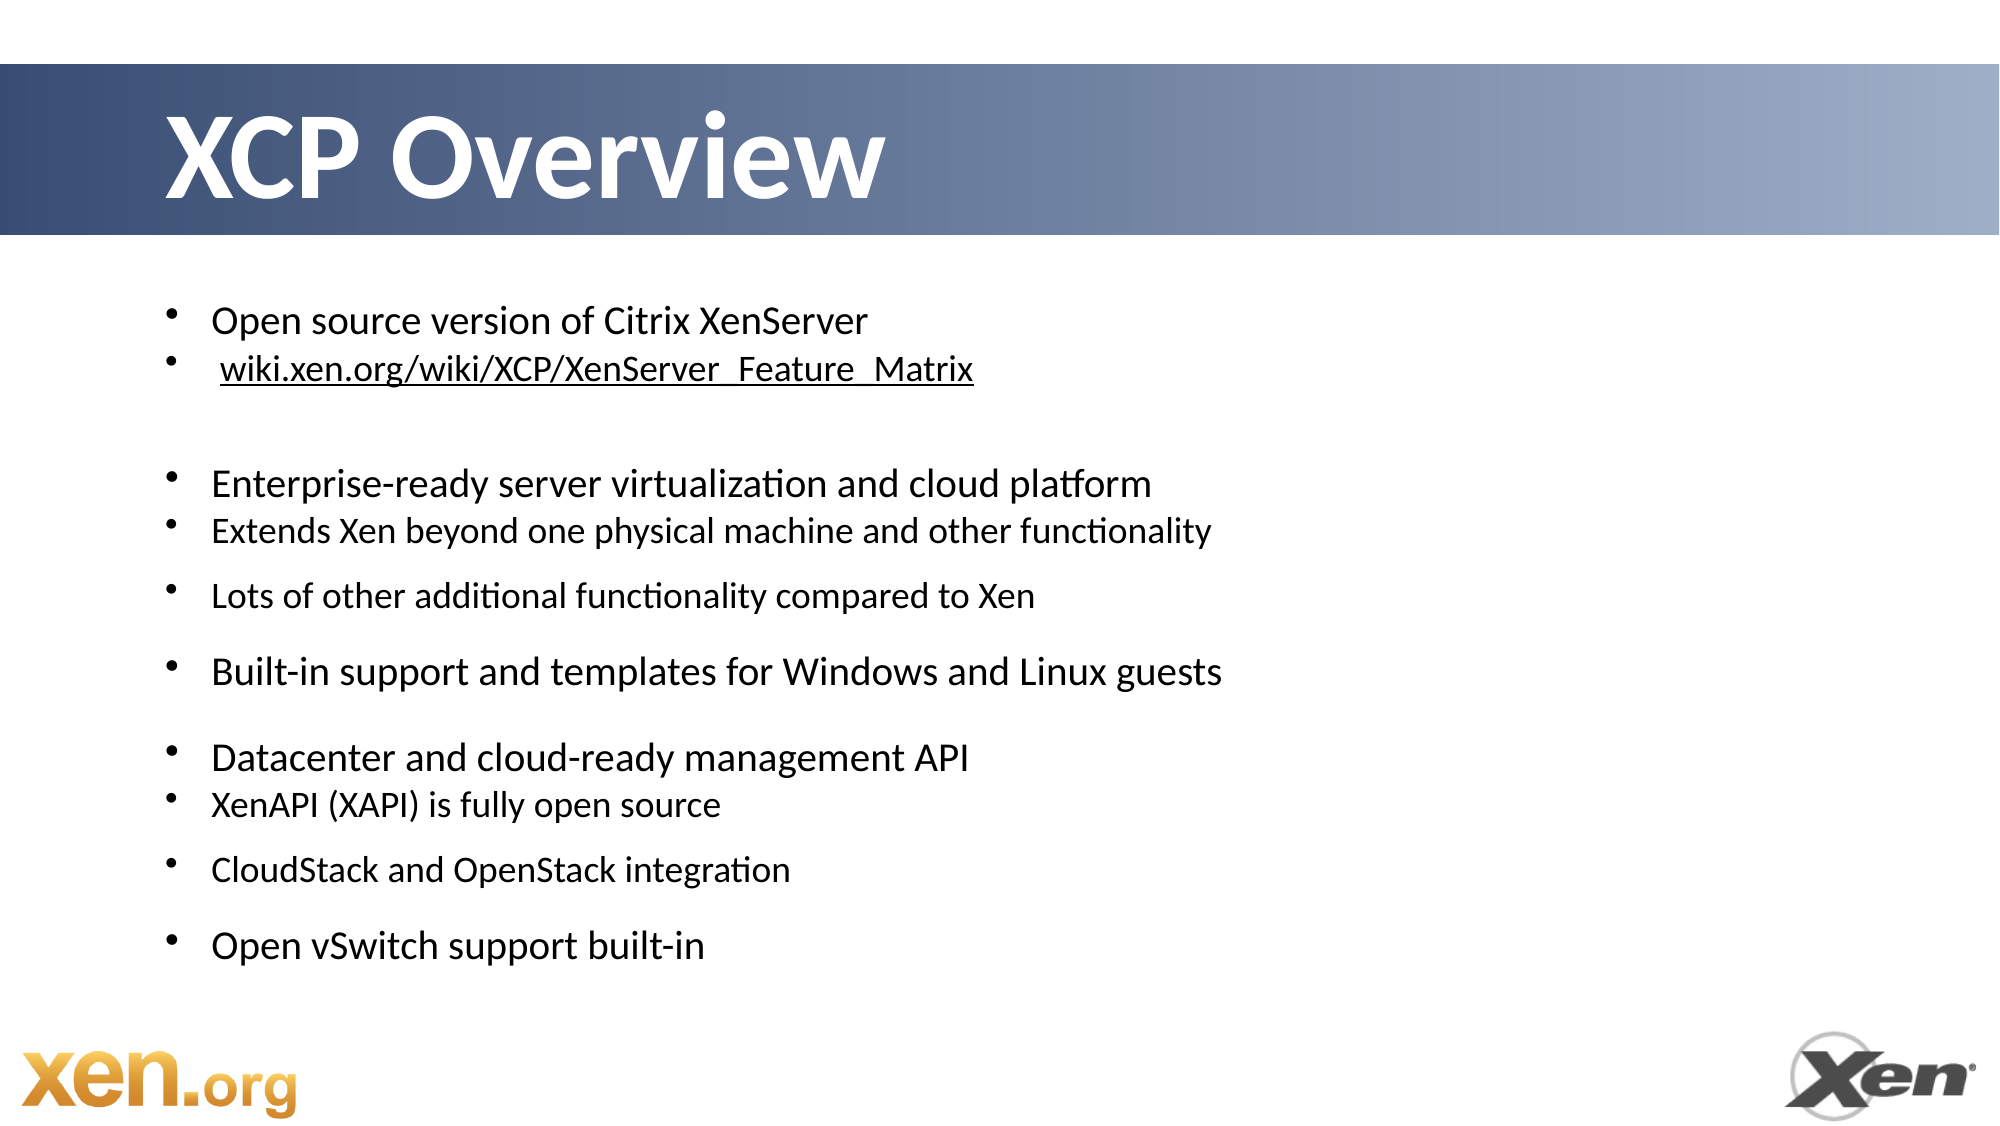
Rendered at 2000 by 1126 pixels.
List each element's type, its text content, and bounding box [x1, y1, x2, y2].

list Open source version of Citrix XenServer wiki.xen.org/wiki/XCP/XenServer_Feature_Matrix Enterprise-ready server virtualization and cloud platform Extends Xen beyond one physical machine and other functionality Lots of other additional functionality compared to Xen Built-in support and templates for Windows and Linux guests Datacenter and cloud-ready management API XenAPI (XAPI) is fully open source CloudStack and OpenStack integration Open vSwitch support built-in [149, 296, 1891, 973]
table_cell Dom0 OS: CentOS, Debian, Fedora, NetBSD, OpenSuse, RHEL 5.x, Solaris 11, … [1779, 1030, 1989, 1126]
picture [19, 1051, 303, 1123]
title XCP Overview [150, 54, 1850, 243]
